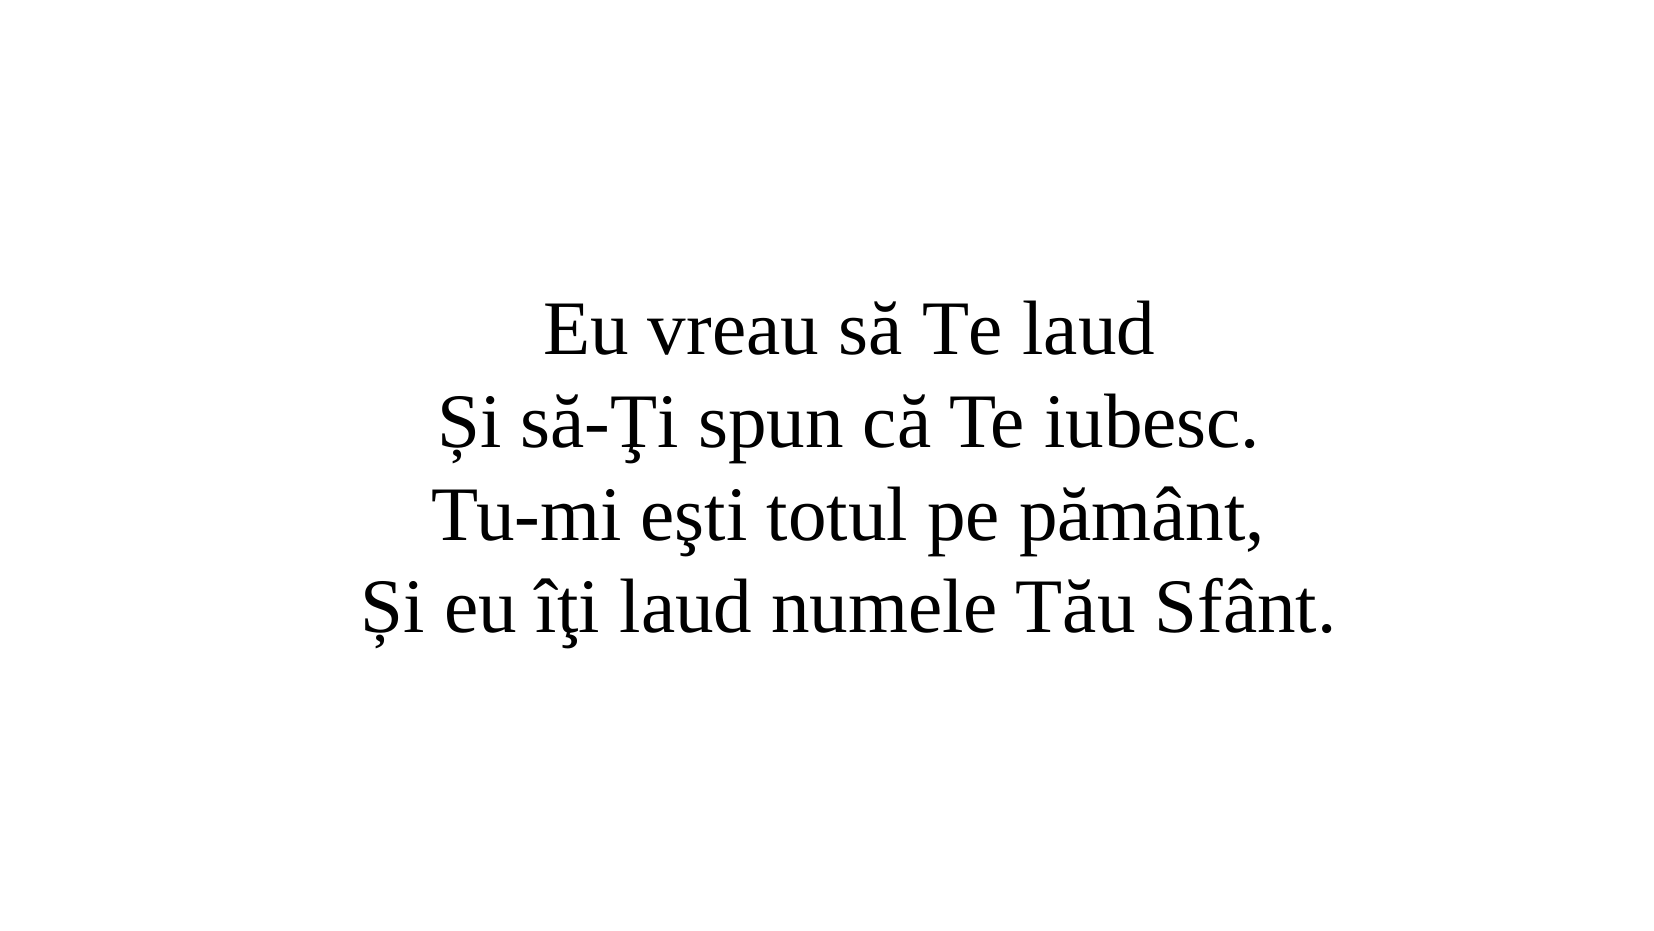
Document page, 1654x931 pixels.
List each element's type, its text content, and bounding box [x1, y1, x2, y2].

subtitle Eu vreau să Te laud Și să-Ţi spun că Te iubesc. Tu-mi eşti totul pe pământ, Și eu îţi laud numele Tău Sfânt. [0, 269, 1654, 651]
